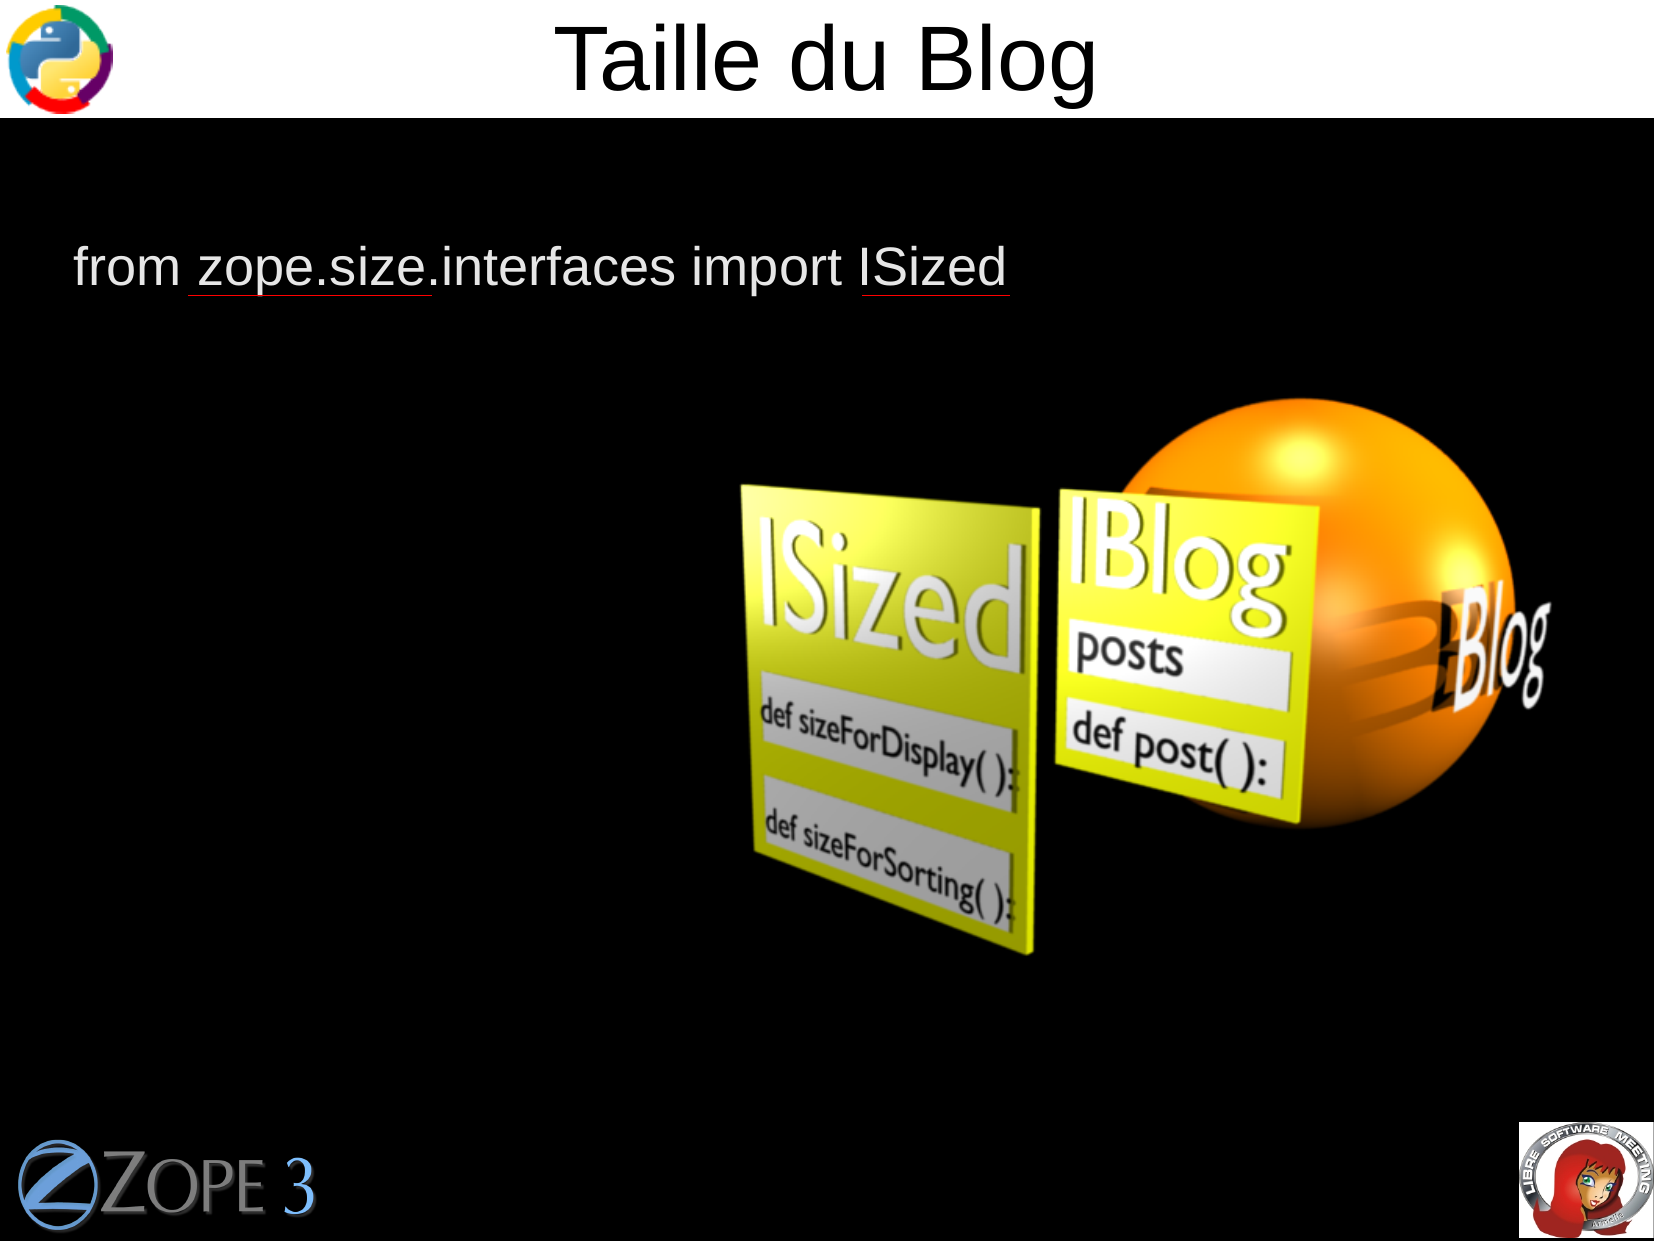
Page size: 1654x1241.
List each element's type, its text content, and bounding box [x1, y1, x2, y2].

picture [1519, 1122, 1654, 1238]
text_box from zope.size.interfaces import ISized [59, 229, 1477, 305]
picture [6, 5, 82, 114]
title Taille du Blog [82, 0, 1571, 119]
picture [649, 283, 1650, 1034]
